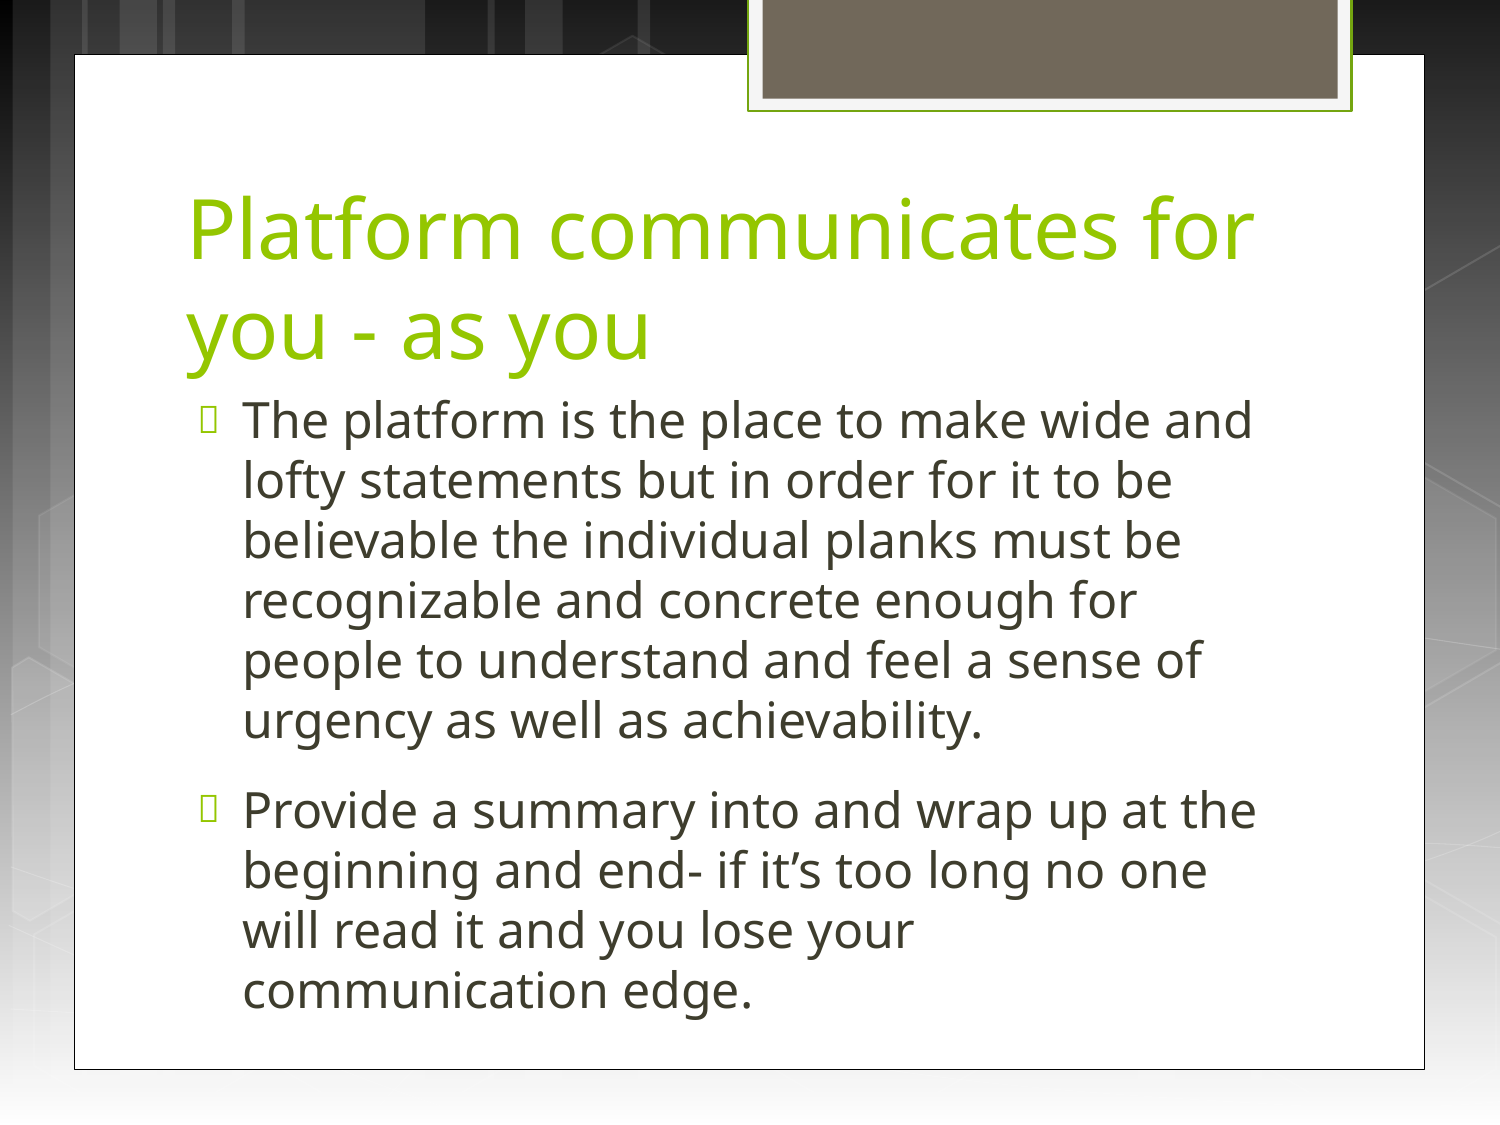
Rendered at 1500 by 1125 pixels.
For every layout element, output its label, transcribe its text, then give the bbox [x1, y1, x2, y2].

title Platform communicates for you - as you [171, 168, 1324, 357]
list The platform is the place to make wide and lofty statements but in order for it to be believable the individual planks must be recognizable and concrete enough for people to understand and feel a sense of urgency as well as achievability. Provide a summary into and wrap up at the beginning and end- if it’s too long no one will read it and you lose your communication edge. [171, 381, 1283, 957]
